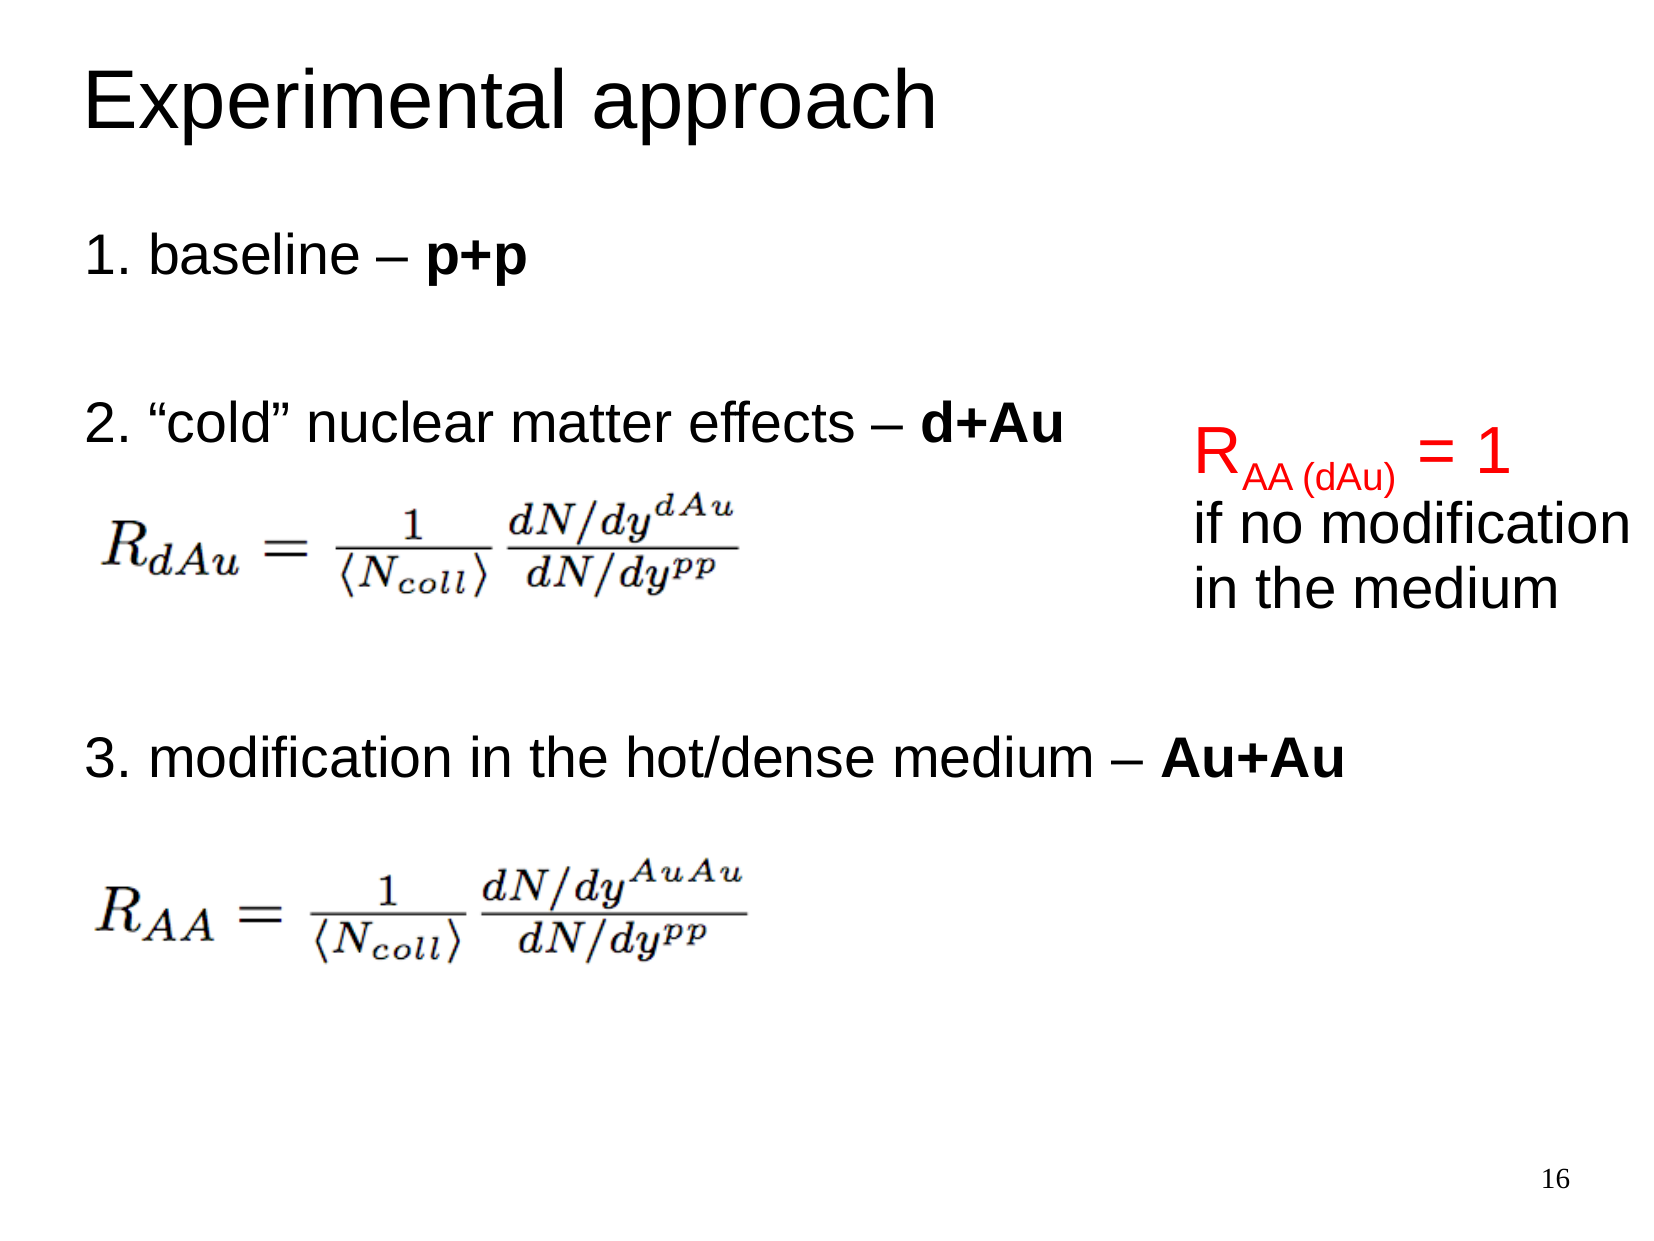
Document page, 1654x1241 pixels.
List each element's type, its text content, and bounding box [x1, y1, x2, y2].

picture [90, 838, 766, 985]
text_box 1. baseline – p+p 2. “cold” nuclear matter effects – d+Au 3. modification in the hot/dense medium – Au+Au [67, 137, 1350, 862]
picture [76, 472, 765, 619]
text_box RAA (dAu) = 1 if no modification in the medium [1179, 399, 1653, 618]
title Experimental approach [82, 49, 1571, 151]
